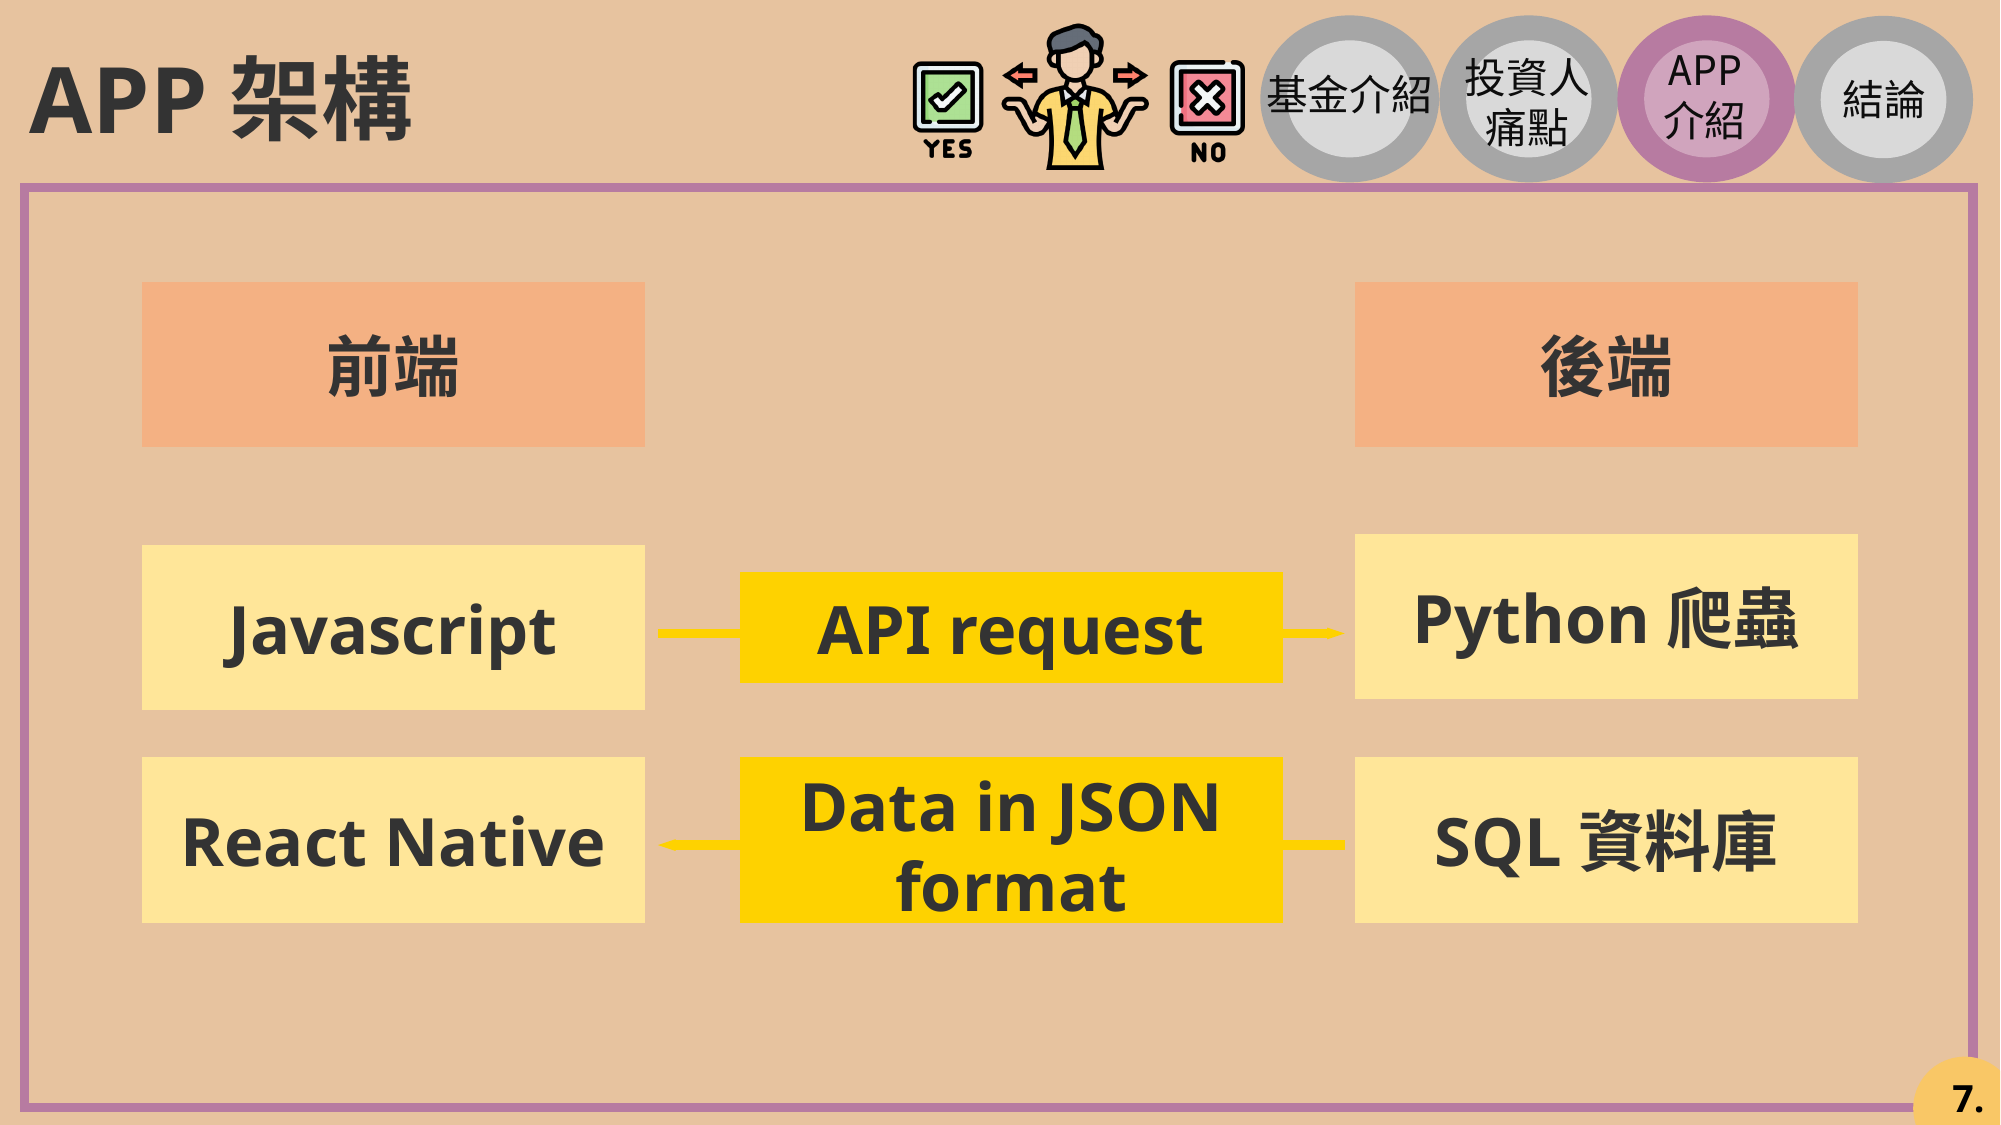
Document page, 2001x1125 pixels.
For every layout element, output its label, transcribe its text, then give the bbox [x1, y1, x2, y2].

text_box React Native [142, 757, 645, 923]
text_box Python爬蟲 [1355, 534, 1858, 699]
text_box API request [740, 572, 1283, 683]
text_box 後端 [1355, 282, 1858, 447]
text_box APP架構 [0, 34, 443, 161]
text_box 前端 [142, 282, 645, 447]
text_box 7. [1937, 1067, 2000, 1125]
text_box SQL資料庫 [1355, 757, 1858, 923]
text_box Data in JSON format [740, 757, 1283, 923]
text_box Javascript [142, 545, 645, 710]
